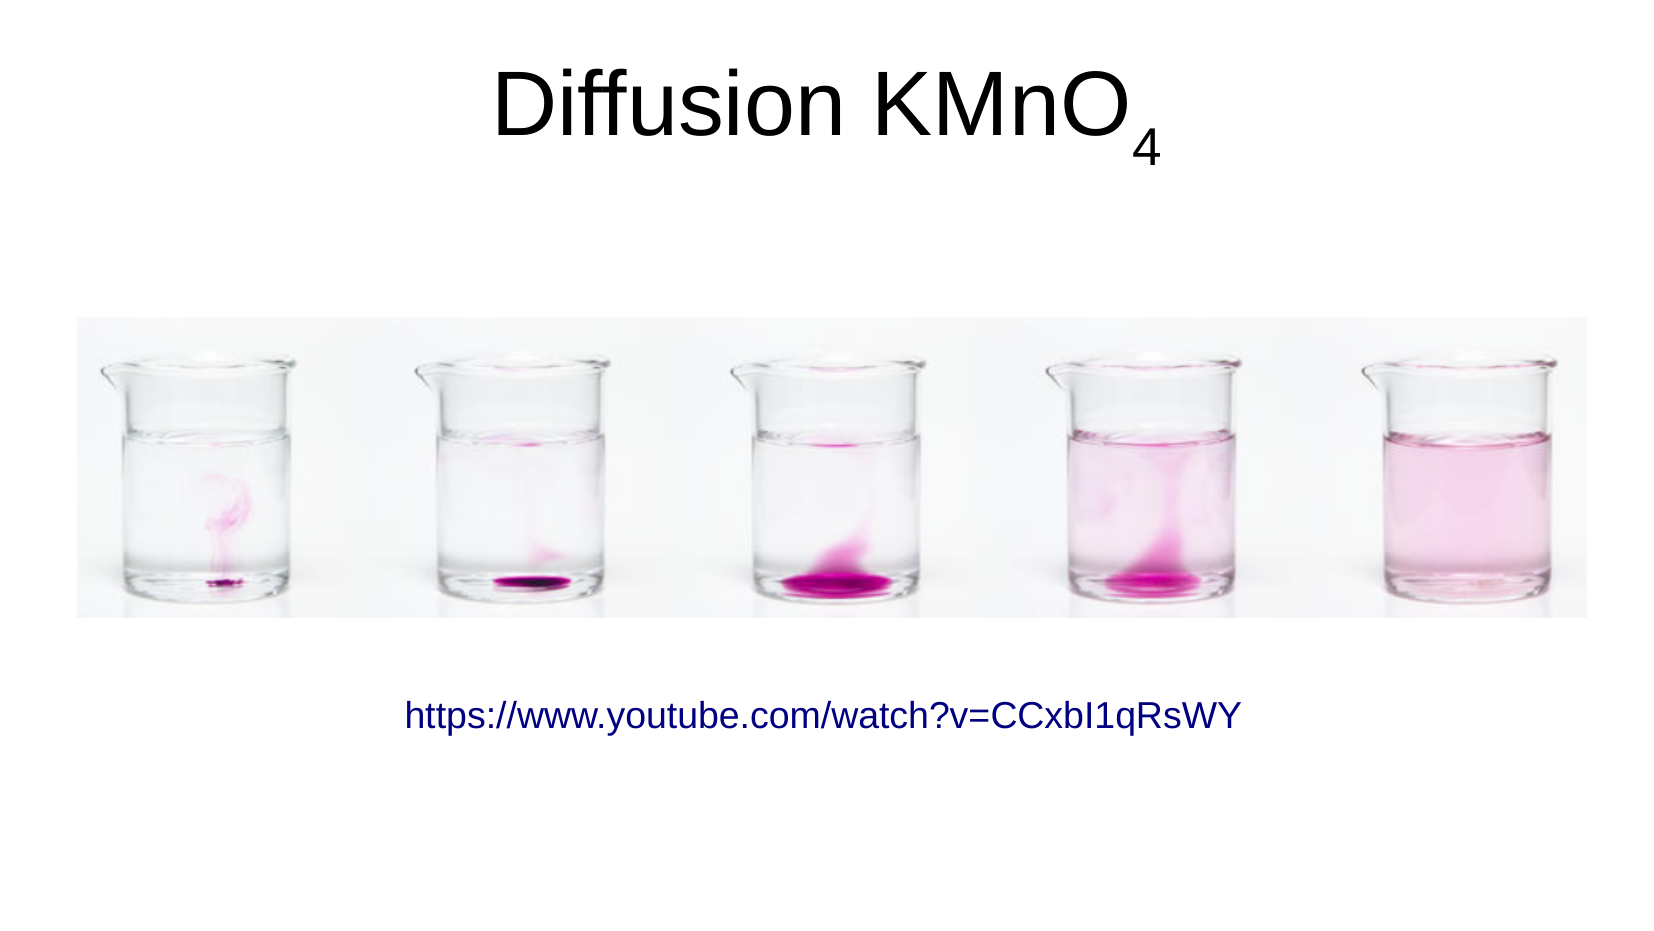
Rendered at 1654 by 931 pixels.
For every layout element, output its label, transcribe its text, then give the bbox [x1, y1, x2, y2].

text_box https://www.youtube.com/watch?v=CCxbI1qRsWY [389, 687, 1258, 787]
title Diffusion KMnO4 [82, 37, 1571, 193]
picture [77, 317, 1587, 618]
